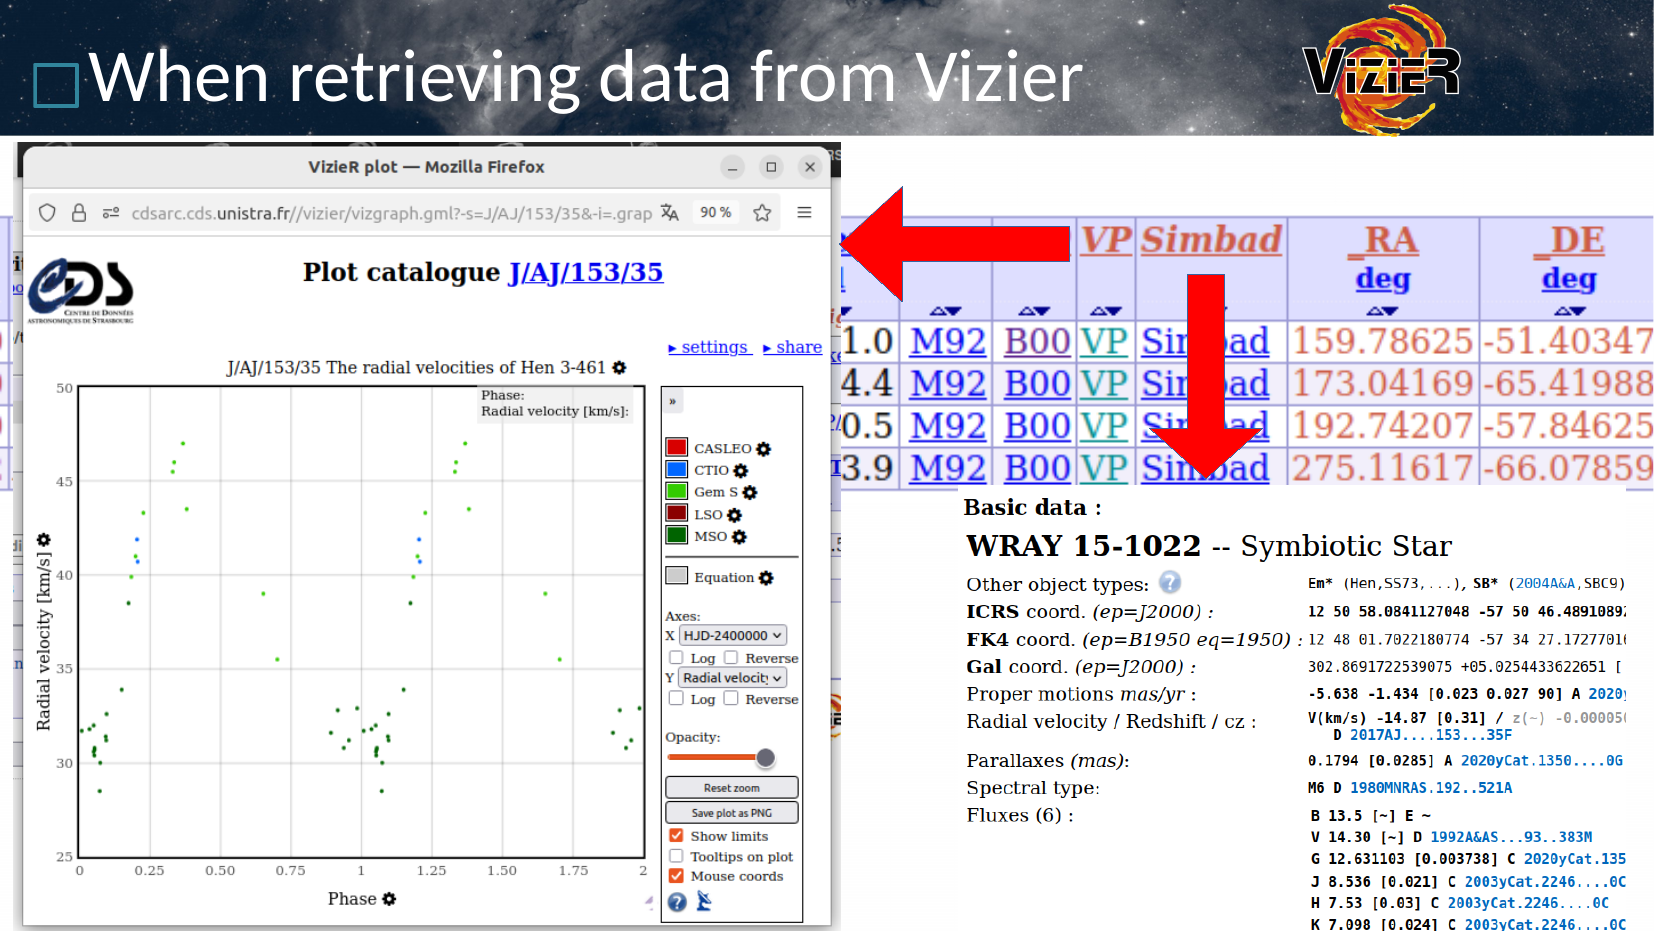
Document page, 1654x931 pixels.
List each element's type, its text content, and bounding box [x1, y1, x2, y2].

text_box [839, 186, 1070, 302]
picture [0, 0, 1654, 931]
list J/AJ/153/35/table1: [61, 105, 818, 142]
text_box [1149, 274, 1263, 479]
title When retrieving data from Vizier [59, 17, 1394, 148]
